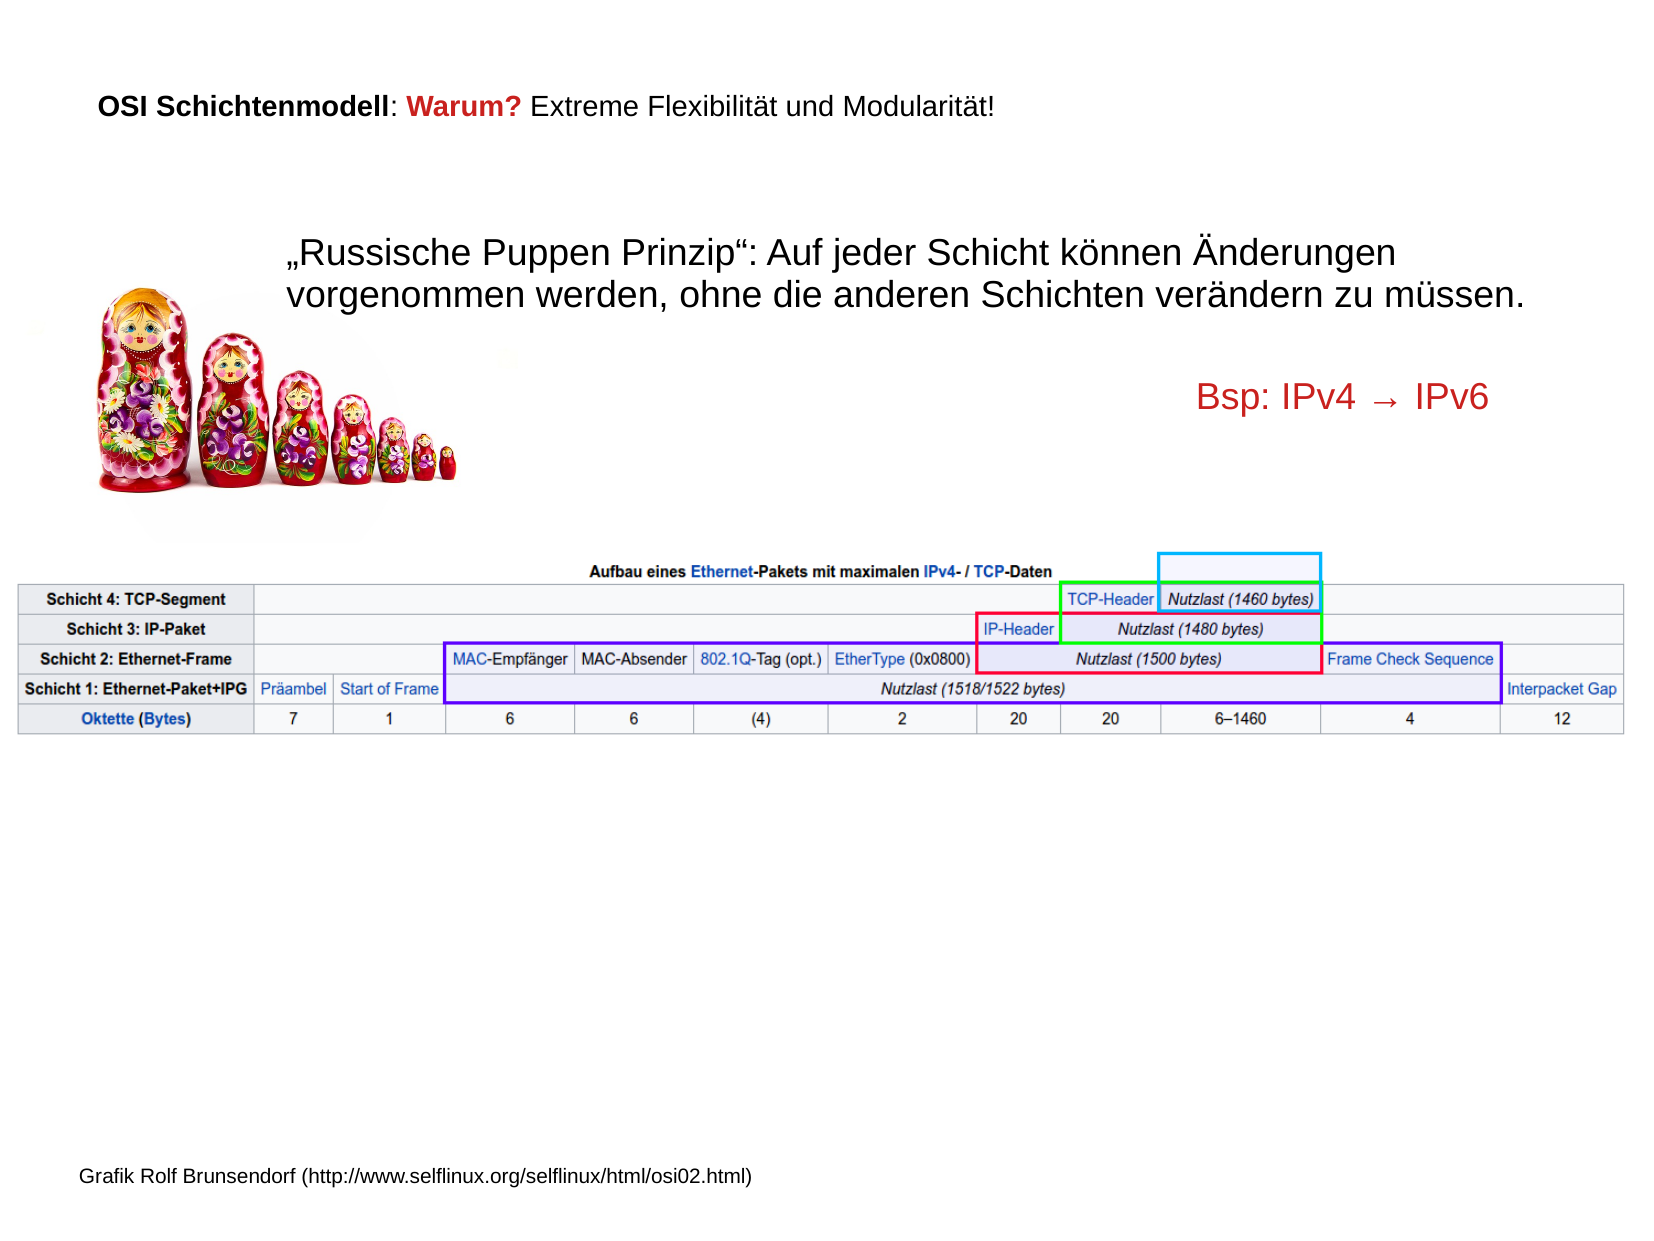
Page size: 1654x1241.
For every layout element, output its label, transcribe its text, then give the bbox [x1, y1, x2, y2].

text_box Grafik Rolf Brunsendorf (http://www.selflinux.org/selflinux/html/osi02.html) [64, 1157, 780, 1196]
text_box „Russische Puppen Prinzip“: Auf jeder Schicht können Änderungen vorgenommen werden, ohne die anderen Schichten verändern zu müssen. [271, 224, 1541, 324]
picture [0, 214, 1654, 751]
text_box Bsp: IPv4 → IPv6 [1181, 368, 1505, 426]
text_box OSI Schichtenmodell: Warum? Extreme Flexibilität und Modularität! [82, 82, 1465, 232]
